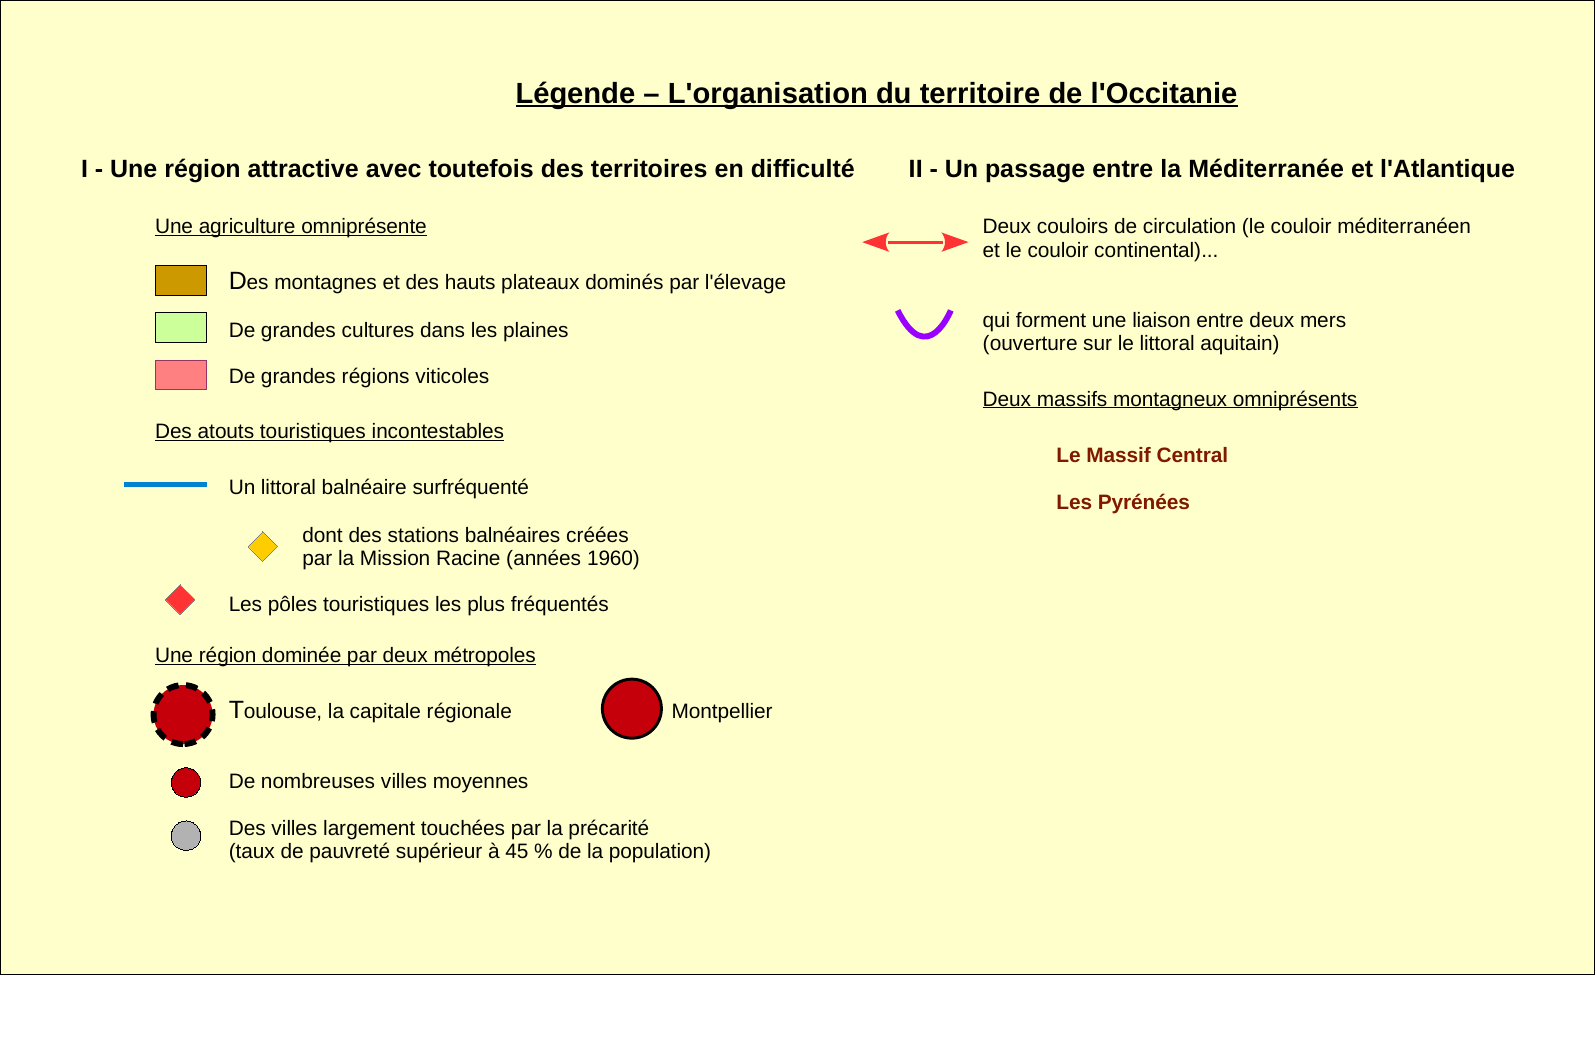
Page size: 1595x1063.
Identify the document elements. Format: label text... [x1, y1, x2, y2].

text_box [248, 531, 278, 562]
text_box II - Un passage entre la Méditerranée et l'Atlantique Deux couloirs de circulation (le couloir méditerranéen et le couloir continental)... qui forment une liaison entre deux mers (ouverture sur le littoral aquitain) Deux massifs montagneux omniprésents Le Massif Central Les Pyrénées [894, 147, 1595, 644]
text_box [155, 312, 207, 343]
text_box [171, 767, 201, 798]
text_box I - Une région attractive avec toutefois des territoires en difficulté Une agriculture omniprésente Des montagnes et des hauts plateaux dominés par l'élevage De grandes cultures dans les plaines De grandes régions viticoles Des atouts touristiques incontestables Un littoral balnéaire surfréquenté dont des stations balnéaires créées par la Mission Racine (années 1960) Les pôles touristiques les plus fréquentés Une région dominée par deux métropoles Toulouse, la capitale régionale Montpellier De nombreuses villes moyennes Des villes largement touchées par la précarité (taux de pauvreté supérieur à 45 % de la population) [66, 147, 871, 1003]
text_box [0, 0, 1595, 975]
text_box [155, 360, 207, 390]
text_box [165, 584, 195, 615]
text_box [153, 685, 213, 745]
text_box Légende – L'organisation du territoire de l'Occitanie [500, 69, 1254, 119]
text_box [155, 265, 207, 296]
text_box [602, 679, 662, 739]
text_box [171, 820, 201, 851]
